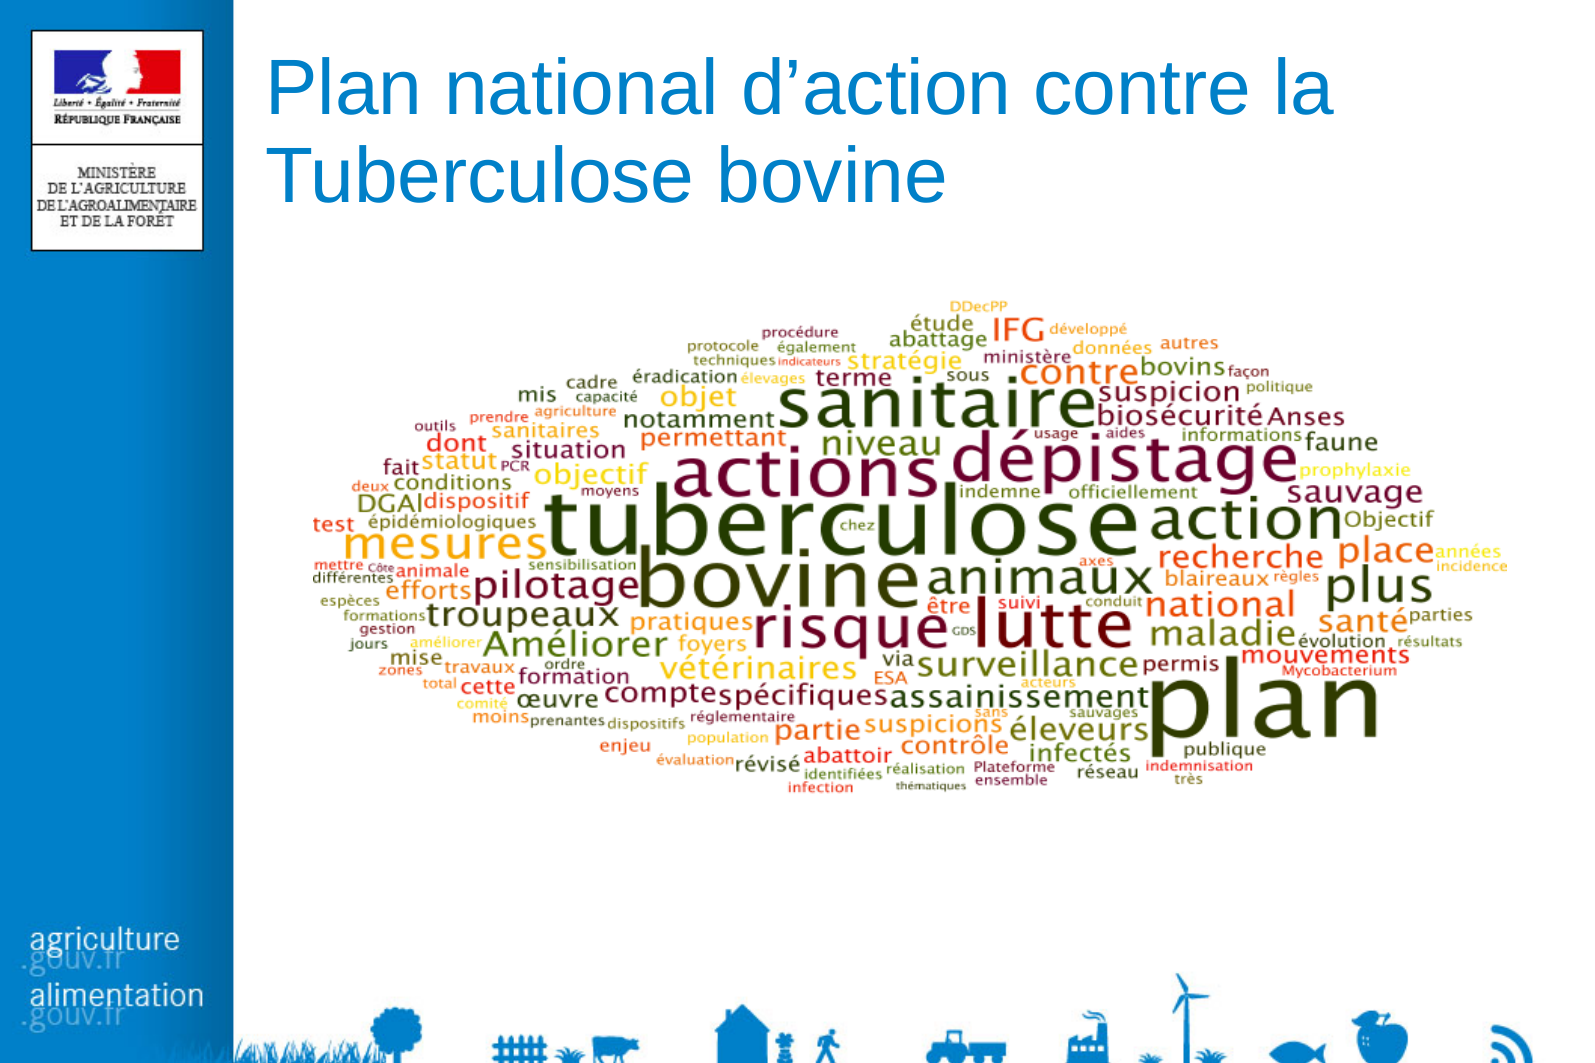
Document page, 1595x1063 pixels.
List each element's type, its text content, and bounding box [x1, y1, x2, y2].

picture [0, 0, 1595, 1063]
title Plan national d’action contre la Tuberculose bovine [265, 42, 1536, 220]
